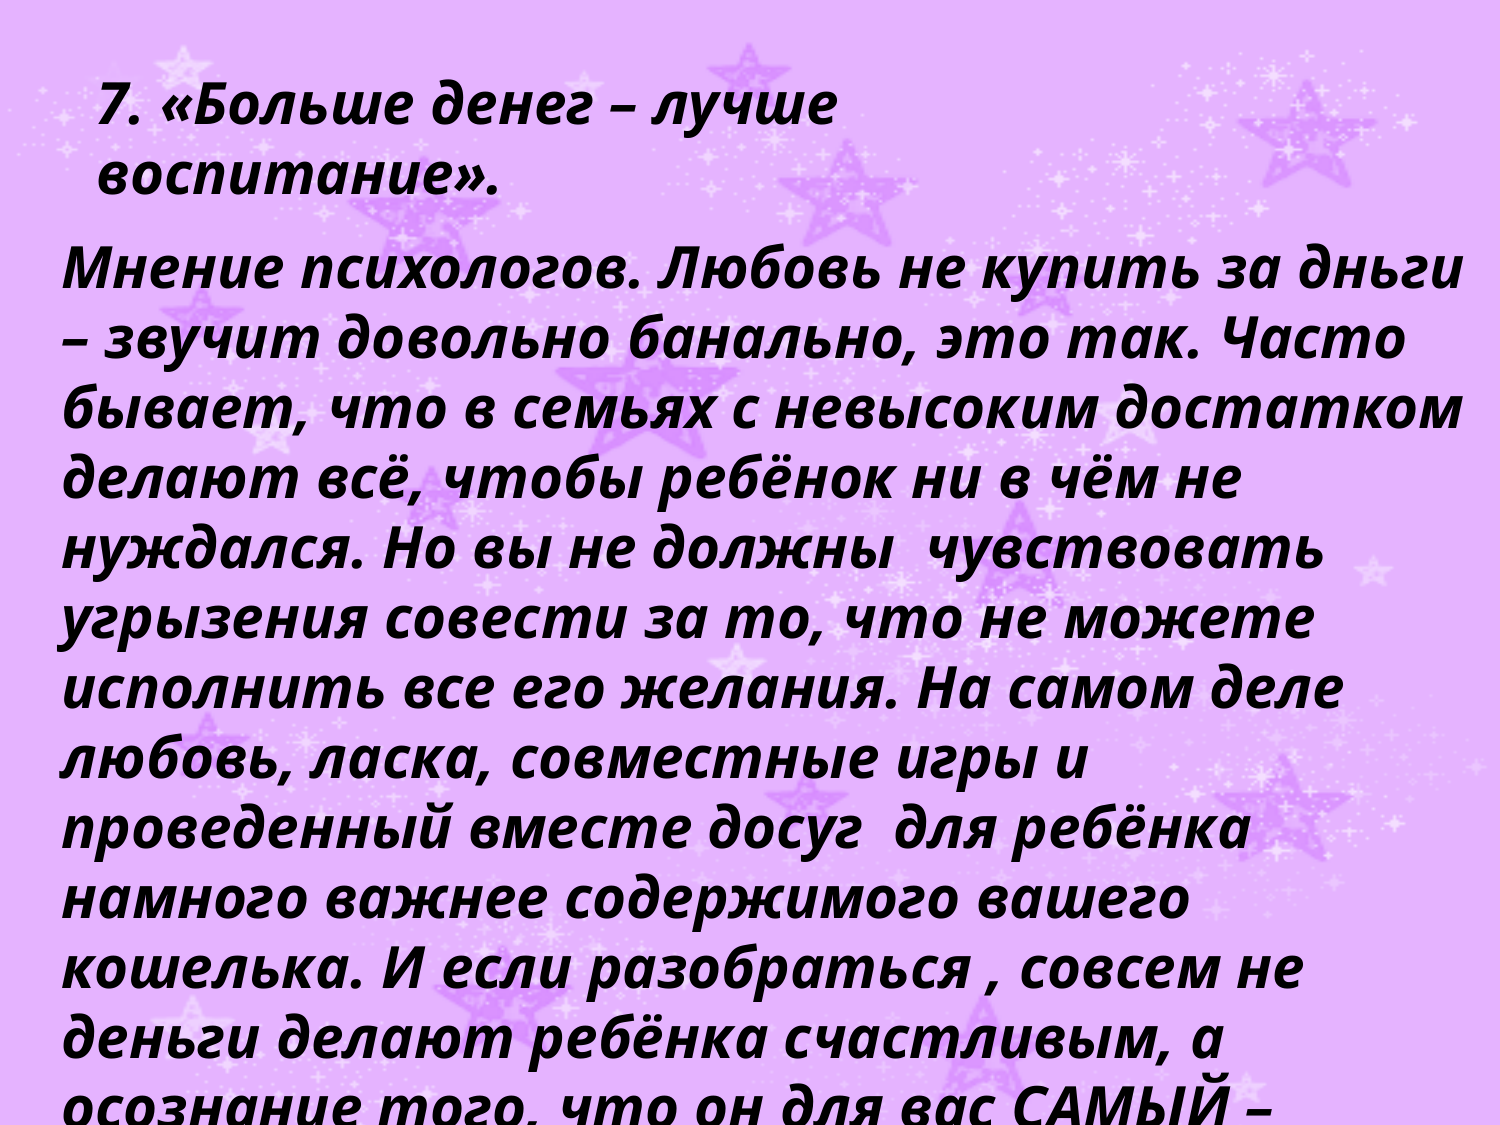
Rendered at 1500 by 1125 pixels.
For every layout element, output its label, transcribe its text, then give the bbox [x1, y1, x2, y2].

text_box 7. «Больше денег – лучше воспитание». [82, 58, 1114, 214]
text_box Мнение психологов. Любовь не купить за дньги – звучит довольно банально, это так. Часто бывает, что в семьях с невысоким достатком делают всё, чтобы ребёнок ни в чём не нуждался. Но вы не должны чувствовать угрызения совести за то, что не можете исполнить все его желания. На самом деле любовь, ласка, совместные игры и проведенный вместе досуг для ребёнка намного важнее содержимого вашего кошелька. И если разобраться , совсем не деньги делают ребёнка счастливым, а осознание того, что он для вас САМЫЙ – САМЫЙ. [46, 222, 1500, 1125]
picture [0, 0, 1500, 1125]
